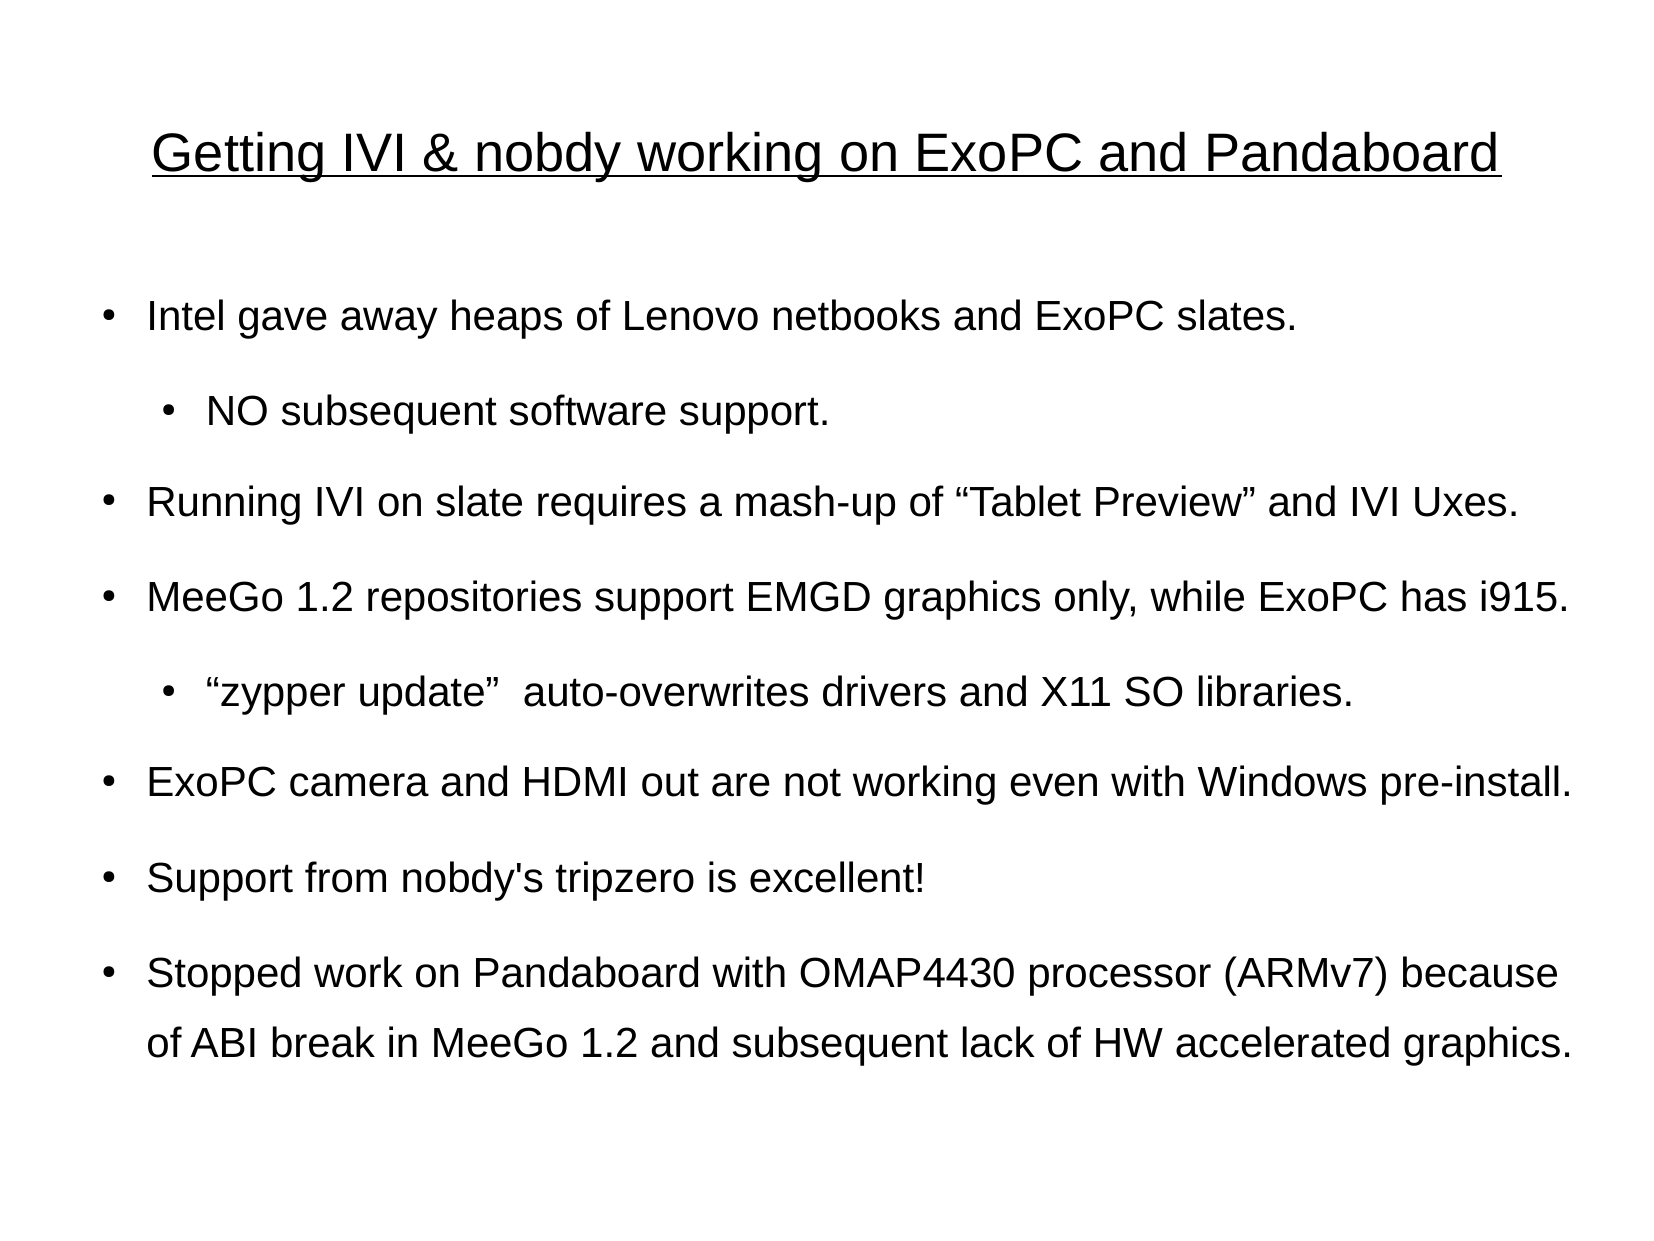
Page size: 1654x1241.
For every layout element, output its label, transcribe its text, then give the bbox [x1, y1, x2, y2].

title Getting IVI & nobdy working on ExoPC and Pandaboard [82, 49, 1571, 257]
list Intel gave away heaps of Lenovo netbooks and ExoPC slates. NO subsequent software support. Running IVI on slate requires a mash-up of “Tablet Preview” and IVI Uxes. MeeGo 1.2 repositories support EMGD graphics only, while ExoPC has i915. “zypper update” auto-overwrites drivers and X11 SO libraries. ExoPC camera and HDMI out are not working even with Windows pre-install. Support from nobdy's tripzero is excellent! Stopped work on Pandaboard with OMAP4430 processor (ARMv7) because of ABI break in MeeGo 1.2 and subsequent lack of HW accelerated graphics. [86, 268, 1576, 1088]
